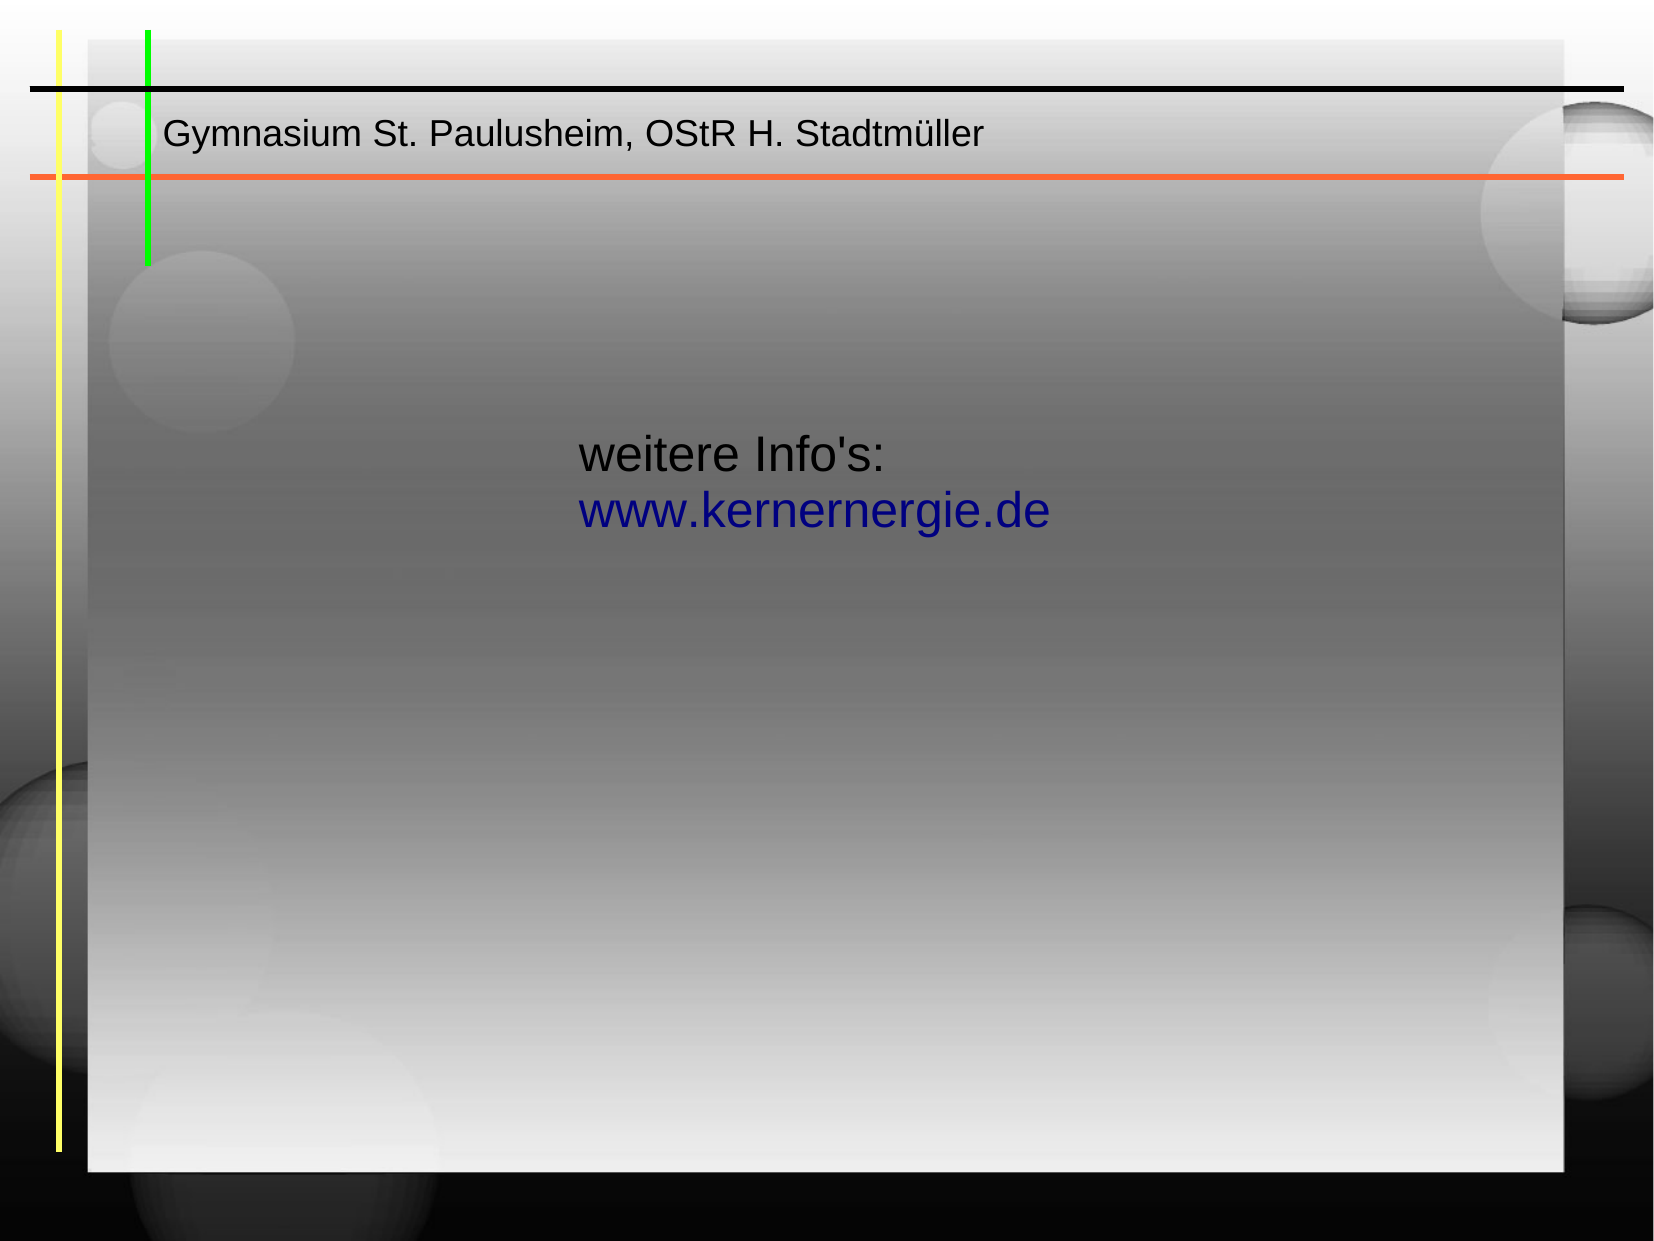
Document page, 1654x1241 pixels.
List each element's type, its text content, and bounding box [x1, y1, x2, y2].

text_box weitere Info's: www.kernernergie.de [564, 418, 1057, 588]
text_box Gymnasium St. Paulusheim, OStR H. Stadtmüller [147, 105, 1006, 163]
picture [0, 0, 1654, 1241]
